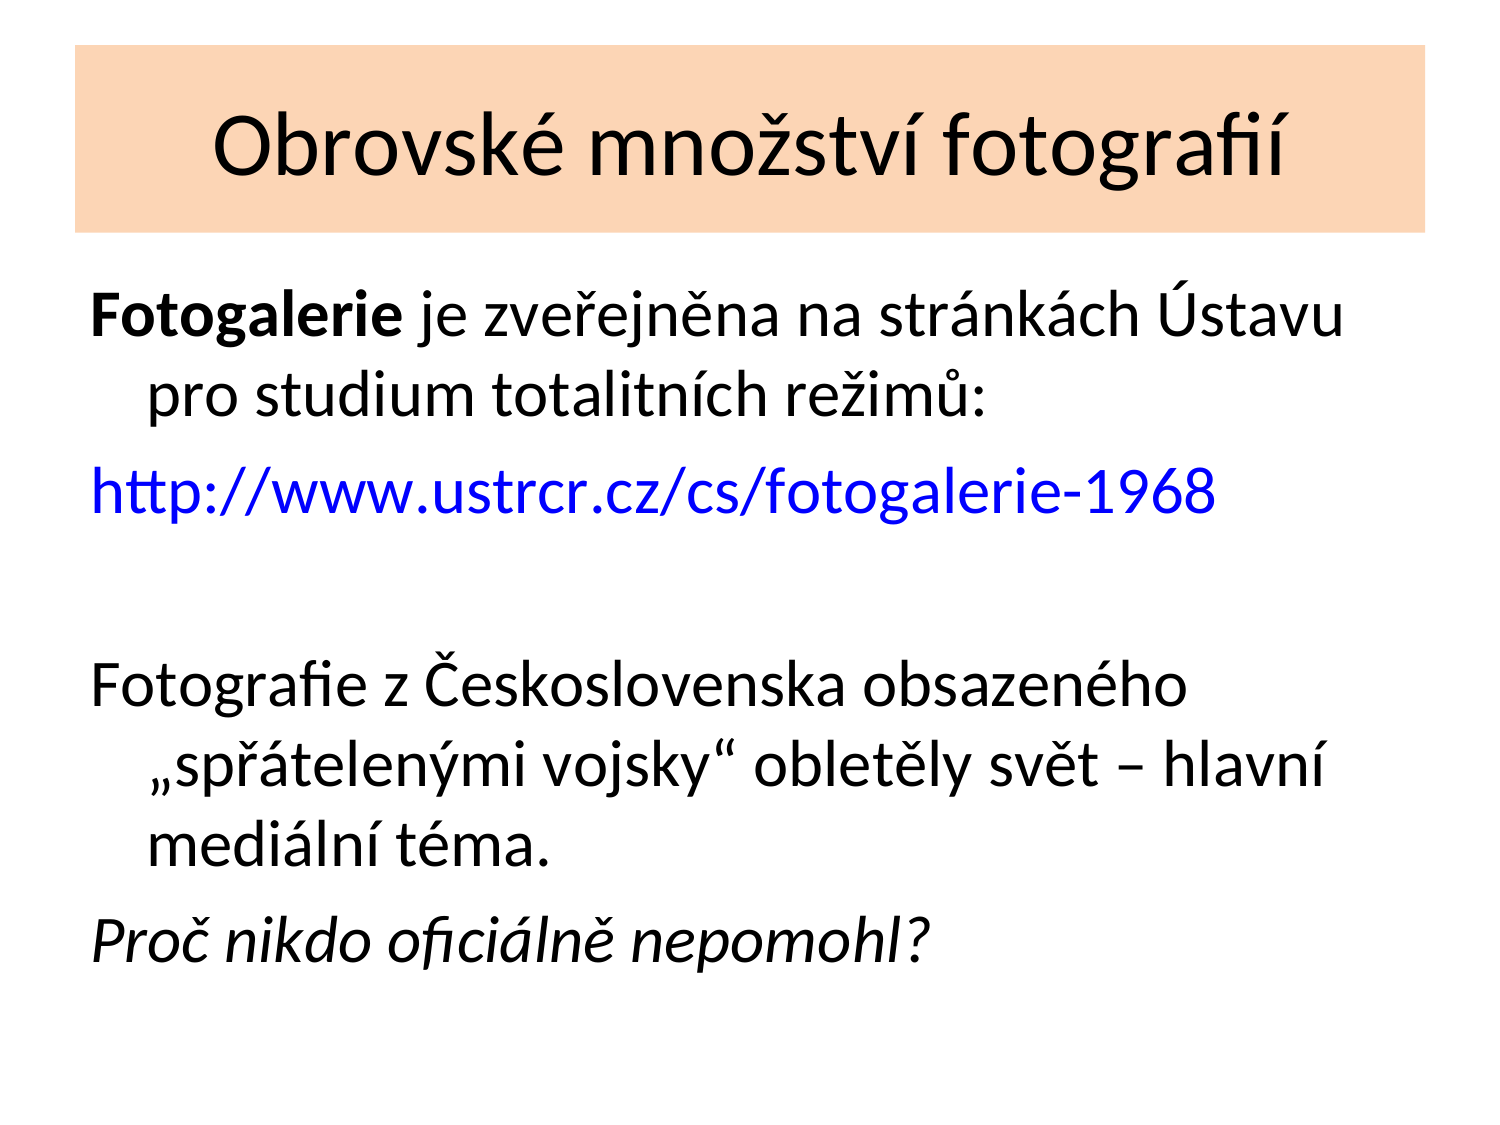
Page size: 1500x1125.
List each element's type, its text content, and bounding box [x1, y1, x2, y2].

list Fotogalerie je zveřejněna na stránkách Ústavu pro studium totalitních režimů: http://www.ustrcr.cz/cs/fotogalerie-1968 Fotografie z Československa obsazeného „spřátelenými vojsky“ obletěly svět – hlavní mediální téma. Proč nikdo oficiálně nepomohl? [75, 262, 1426, 1083]
title Obrovské množství fotografií [75, 45, 1426, 233]
